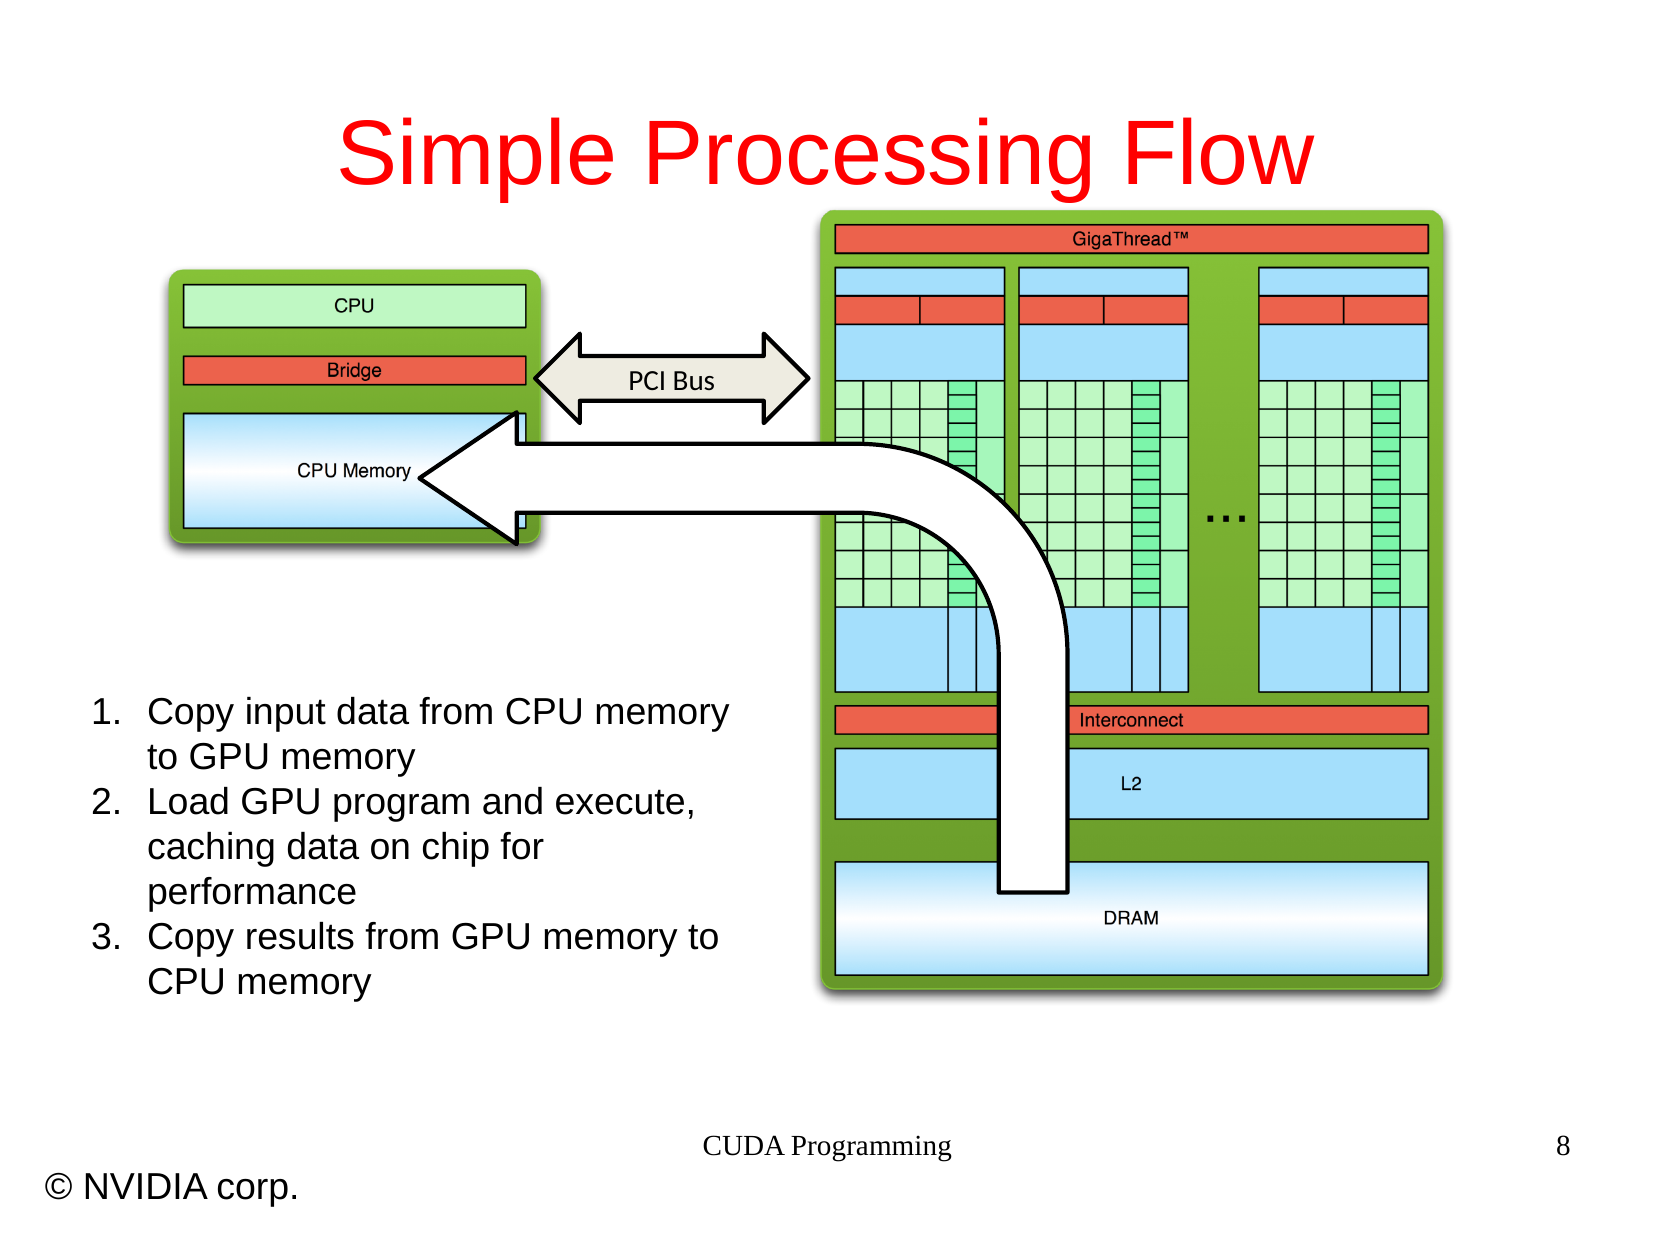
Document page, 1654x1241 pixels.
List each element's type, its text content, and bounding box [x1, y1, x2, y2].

picture [789, 257, 1473, 1026]
text_box PCI Bus [535, 333, 809, 424]
text_box Copy input data from CPU memory to GPU memory Load GPU program and execute, caching data on chip for performance Copy results from GPU memory to CPU memory [76, 679, 750, 1010]
title Simple Processing Flow [82, 49, 1571, 257]
text_box [419, 412, 1068, 893]
picture [137, 257, 571, 580]
text_box © NVIDIA corp. [30, 1158, 331, 1216]
